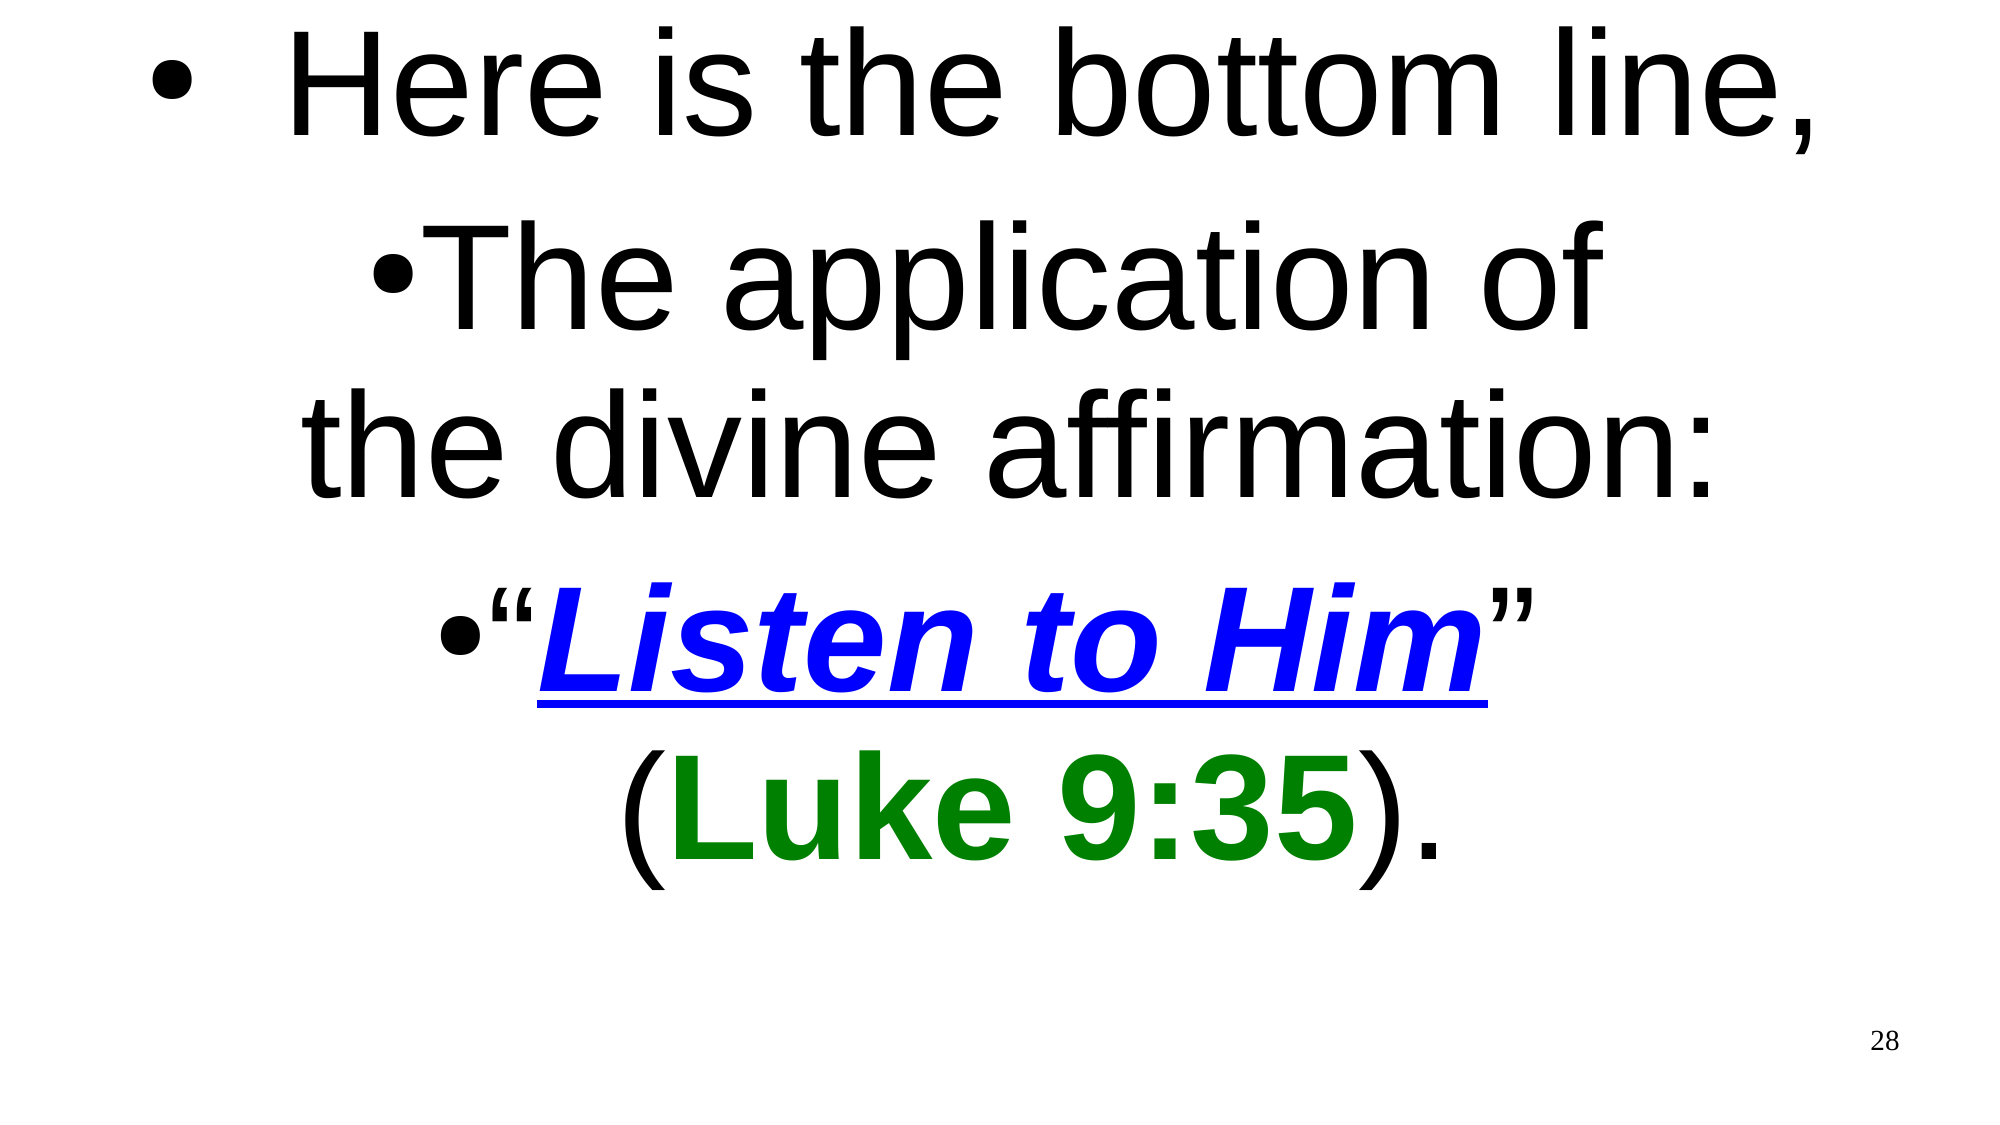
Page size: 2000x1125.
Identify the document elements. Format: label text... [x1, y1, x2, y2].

list Here is the bottom line, The application of the divine affirmation: “Listen to Him” (Luke 9:35). [0, 0, 1996, 1123]
